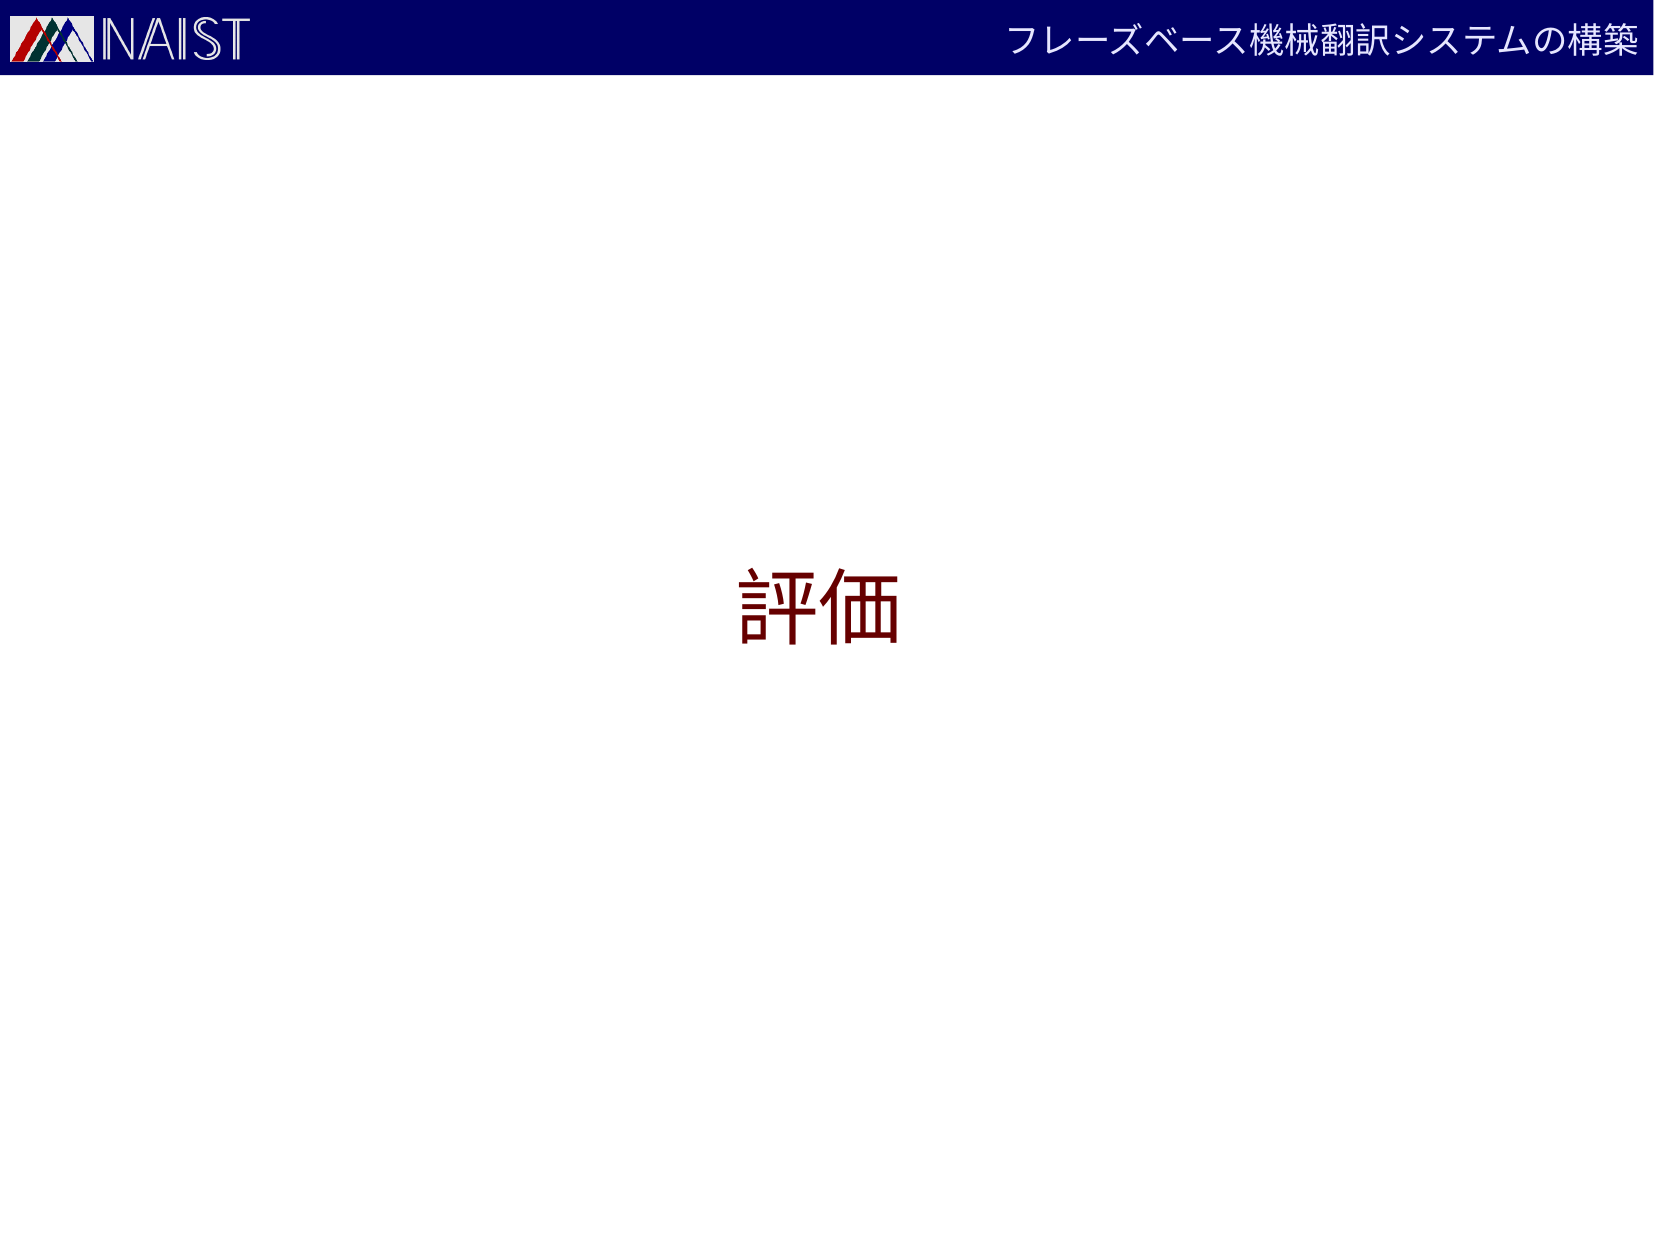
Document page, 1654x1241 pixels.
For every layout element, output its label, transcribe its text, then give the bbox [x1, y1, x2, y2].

title 評価 [75, 506, 1564, 698]
picture [102, 17, 251, 60]
picture [10, 16, 94, 62]
